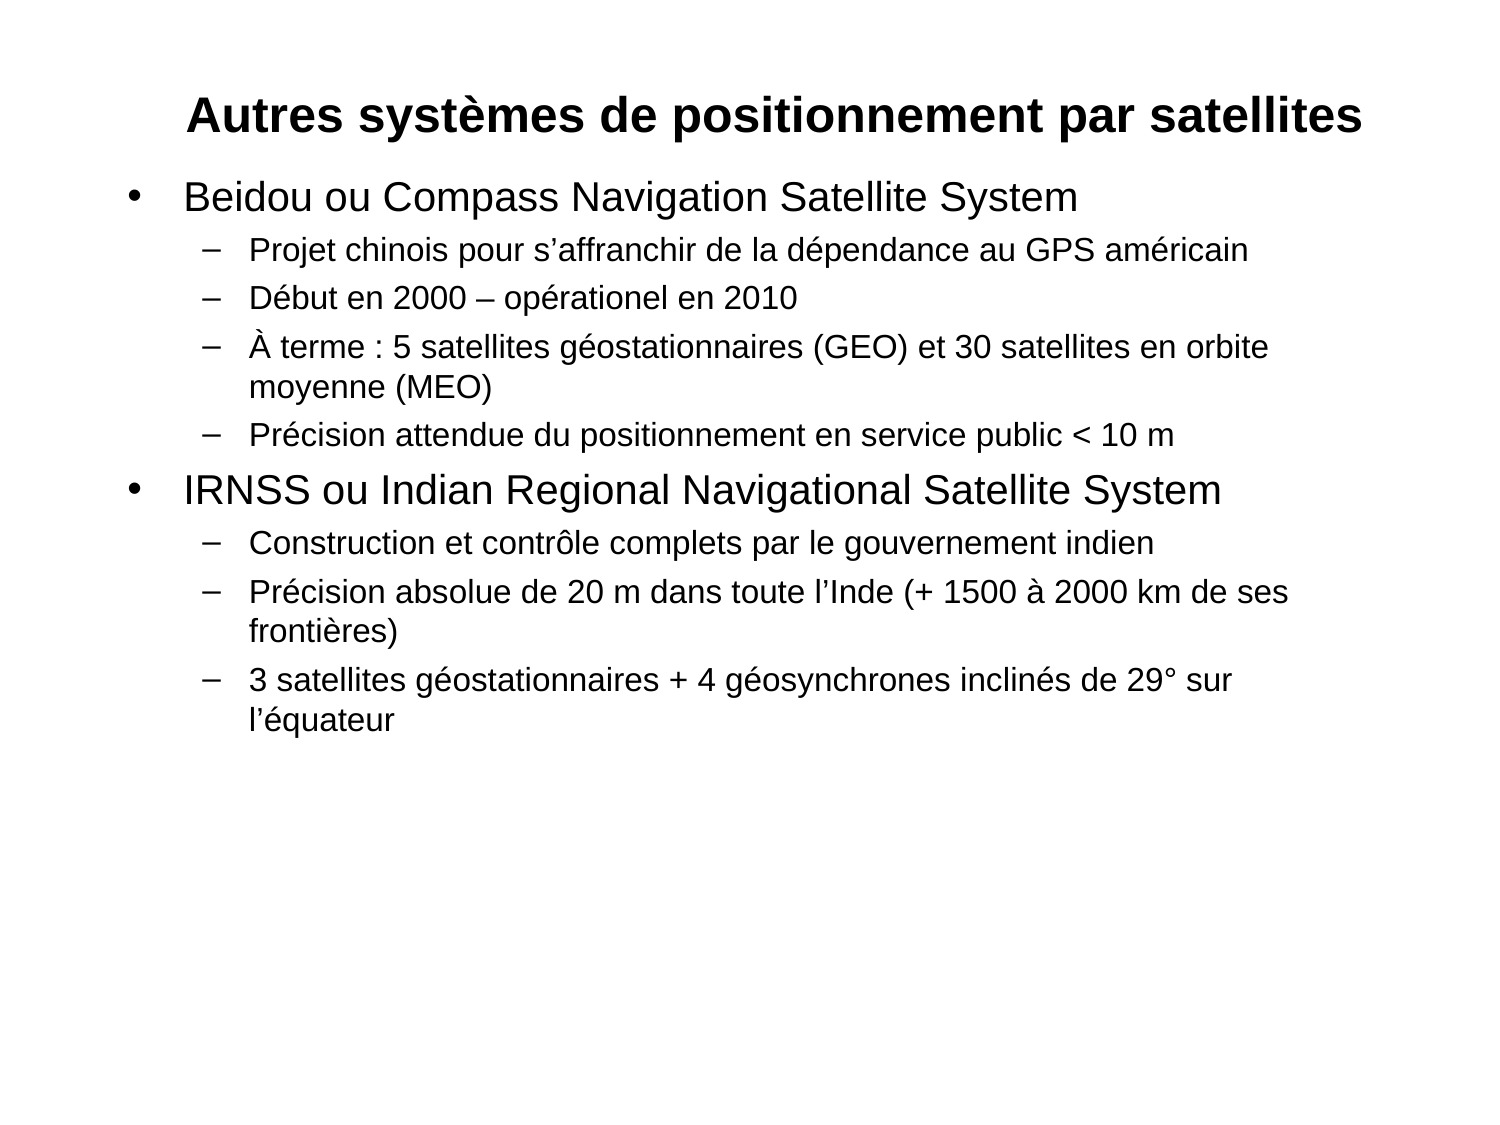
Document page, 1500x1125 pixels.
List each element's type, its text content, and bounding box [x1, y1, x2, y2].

title Autres systèmes de positionnement par satellites [112, 68, 1438, 156]
list Beidou ou Compass Navigation Satellite System Projet chinois pour s’affranchir de la dépendance au GPS américain Début en 2000 – opérationel en 2010 À terme : 5 satellites géostationnaires (GEO) et 30 satellites en orbite moyenne (MEO) Précision attendue du positionnement en service public < 10 m IRNSS ou Indian Regional Navigational Satellite System Construction et contrôle complets par le gouvernement indien Précision absolue de 20 m dans toute l’Inde (+ 1500 à 2000 km de ses frontières) 3 satellites géostationnaires + 4 géosynchrones inclinés de 29° sur l’équateur [112, 162, 1388, 1013]
